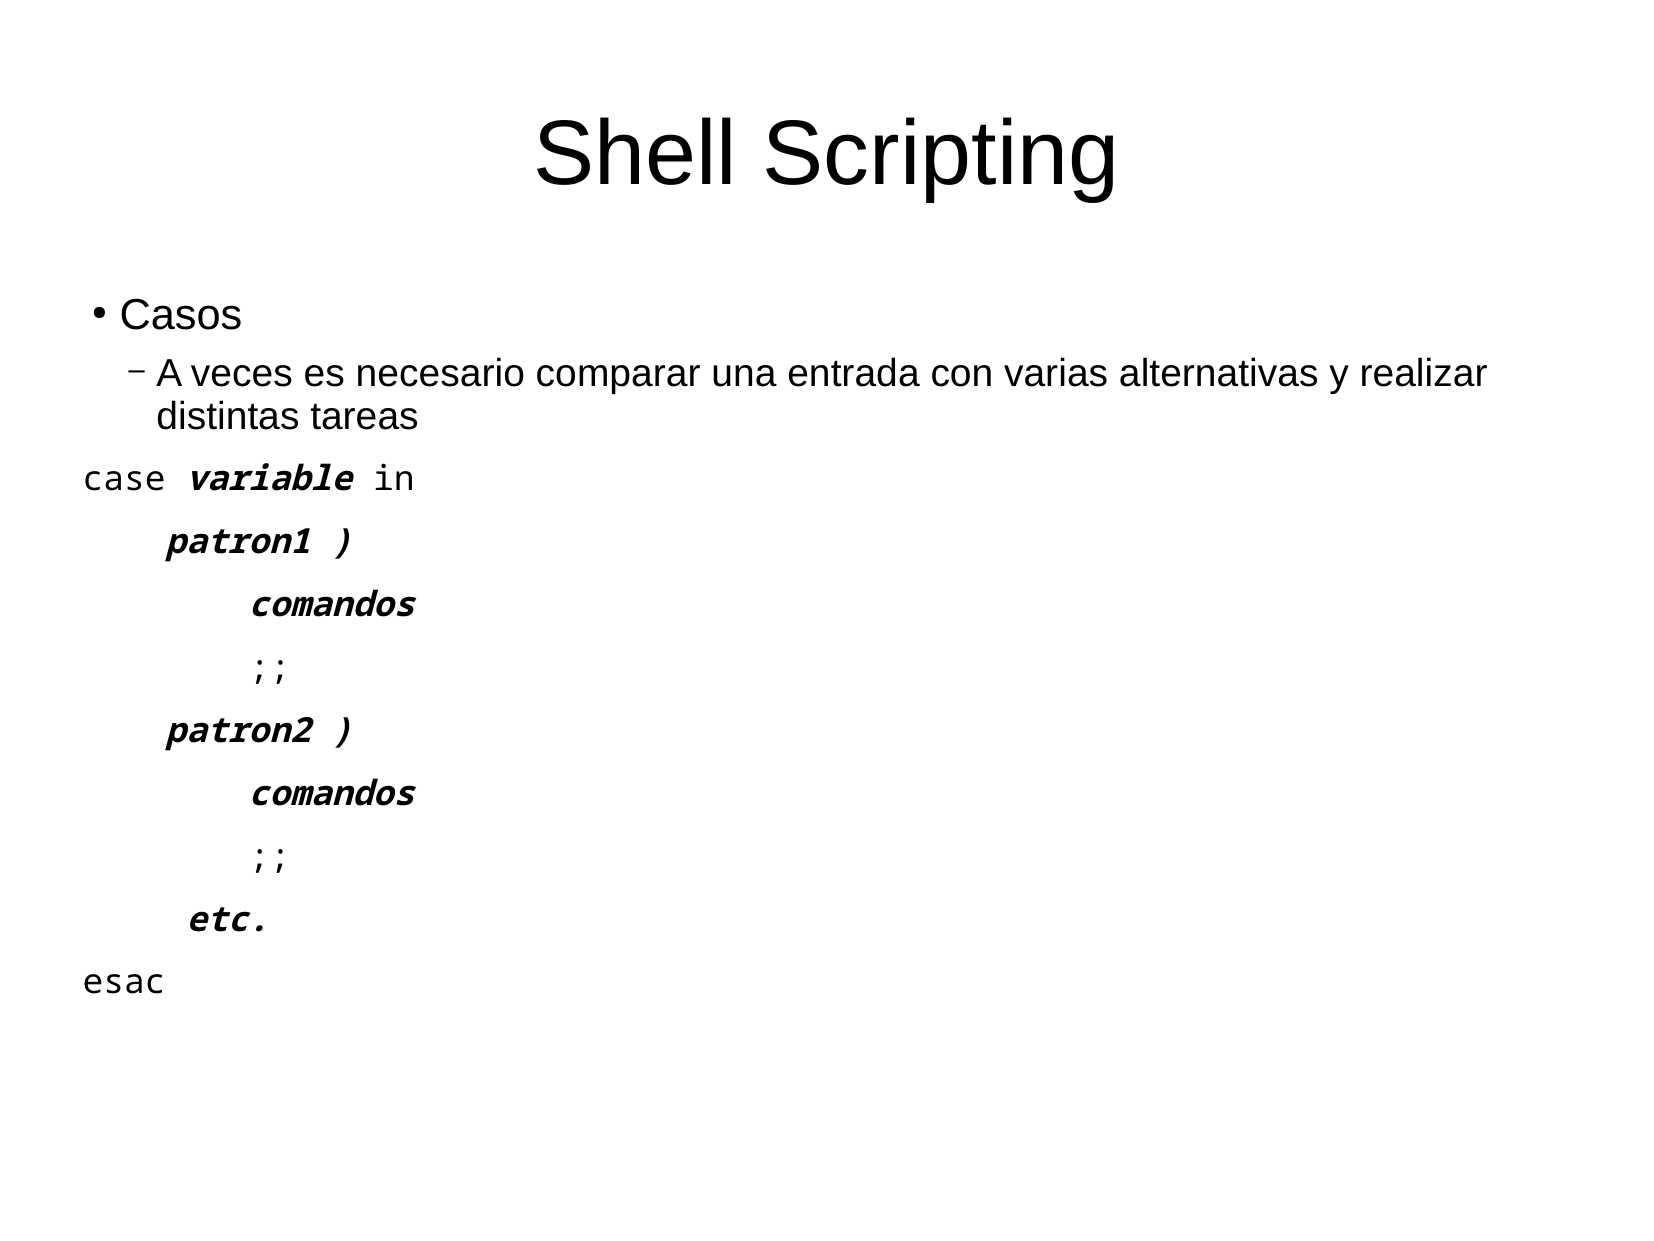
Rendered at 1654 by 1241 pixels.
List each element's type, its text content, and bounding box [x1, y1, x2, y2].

list Casos A veces es necesario comparar una entrada con varias alternativas y realizar distintas tareas case variable in patron1 ) comandos ;; patron2 ) comandos ;; etc. esac [82, 290, 1571, 1010]
title Shell Scripting [82, 49, 1571, 257]
